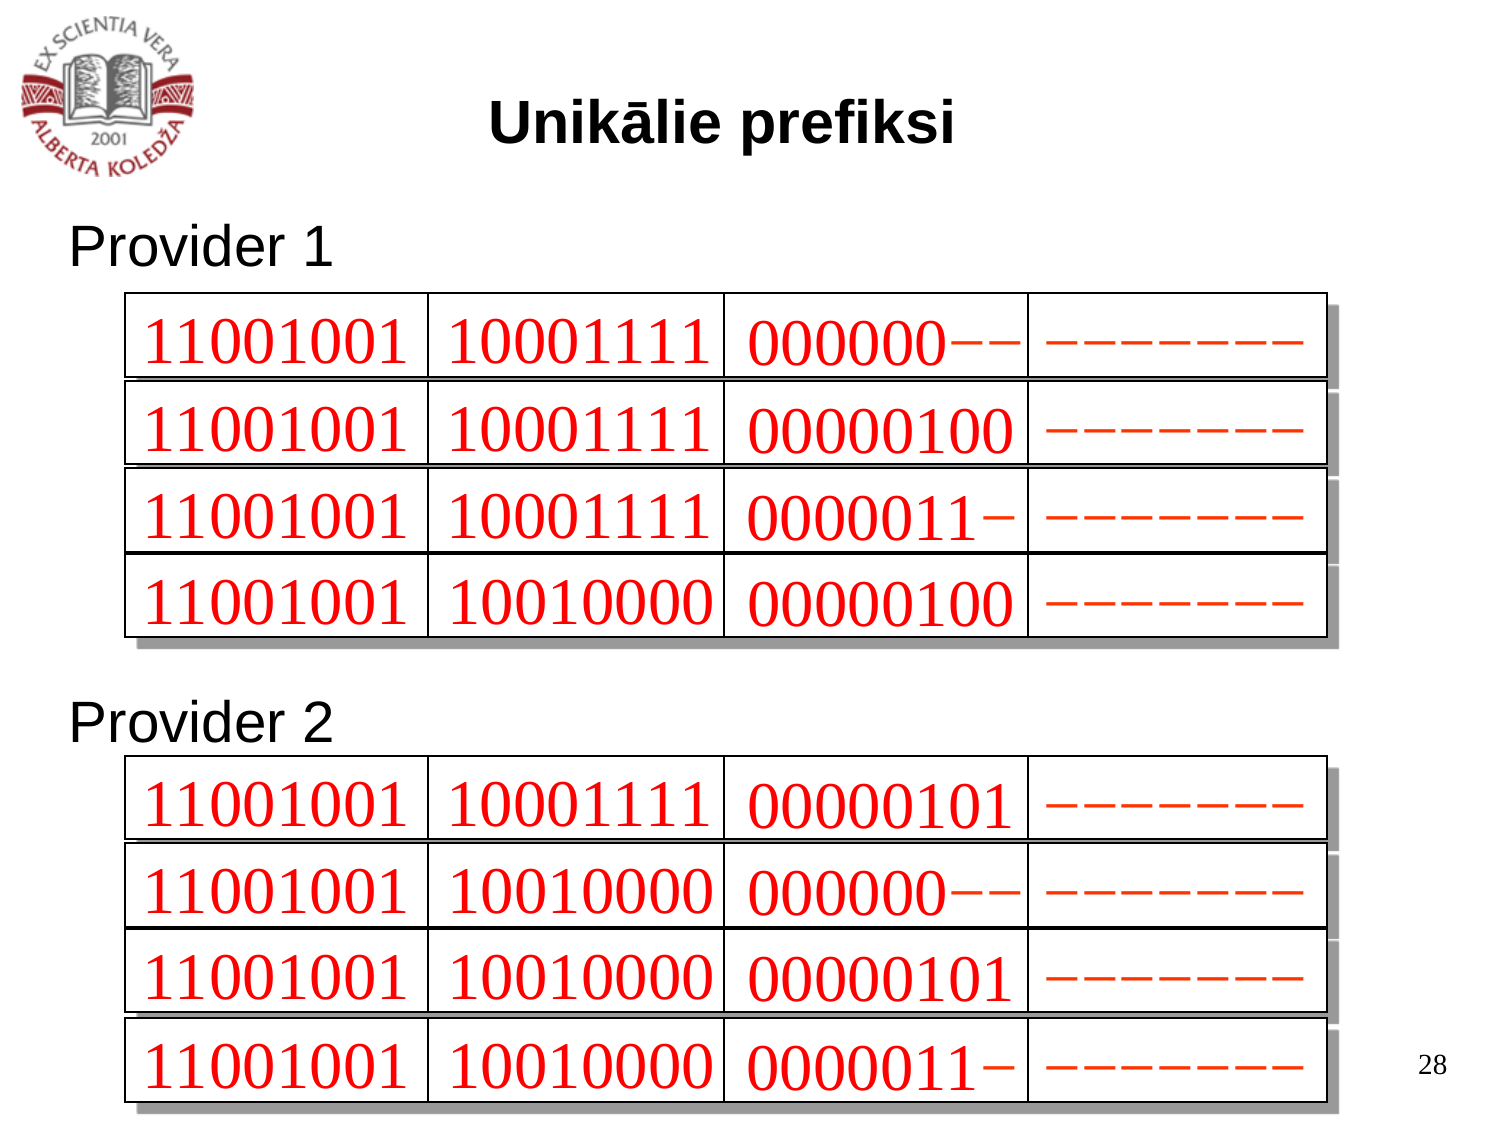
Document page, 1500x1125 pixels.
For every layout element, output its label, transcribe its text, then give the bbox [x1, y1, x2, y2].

text_box 00000101 [732, 753, 1028, 841]
text_box −−−−−−− [1028, 841, 1323, 927]
text_box [1323, 293, 1328, 377]
text_box −−−−−−− [1028, 927, 1323, 1016]
text_box 10001111 [431, 464, 730, 553]
text_box 11001001 [127, 1014, 426, 1110]
text_box 11001001 [127, 751, 426, 839]
text_box 11001001 [127, 839, 426, 924]
text_box 00000100 [732, 378, 1028, 466]
text_box [1323, 468, 1328, 552]
text_box −−−−−−− [1028, 378, 1323, 466]
text_box [1323, 928, 1328, 1013]
picture [21, 16, 194, 177]
text_box [1323, 380, 1328, 465]
text_box 11001001 [127, 464, 426, 549]
text_box [1323, 1018, 1328, 1102]
text_box 10010000 [432, 924, 731, 1014]
text_box 000000−− [732, 841, 1028, 927]
text_box 000000−− [732, 291, 1028, 378]
text_box 11001001 [127, 376, 426, 464]
text_box 00000101 [732, 927, 1028, 1016]
text_box 00000100 [732, 552, 1028, 648]
title Unikālie prefiksi [50, 62, 1374, 176]
text_box 10010000 [432, 839, 731, 924]
text_box −−−−−−− [1028, 753, 1323, 841]
text_box −−−−−−− [1028, 466, 1323, 552]
text_box Provider 1 [50, 200, 351, 286]
text_box 11001001 [127, 289, 426, 376]
text_box Provider 2 [50, 676, 351, 763]
text_box [1323, 553, 1328, 638]
text_box 0000011− [731, 1016, 1028, 1112]
text_box 0000011− [731, 466, 1028, 553]
text_box 10010000 [432, 1014, 731, 1110]
text_box [1323, 755, 1328, 840]
text_box −−−−−−− [1028, 1016, 1323, 1112]
text_box −−−−−−− [1028, 552, 1323, 648]
text_box 10001111 [431, 289, 730, 376]
text_box 10001111 [431, 376, 730, 464]
text_box −−−−−−− [1028, 291, 1323, 378]
text_box 11001001 [127, 549, 426, 646]
text_box <skaitlis> [1328, 1037, 1463, 1101]
text_box 10001111 [431, 751, 730, 843]
text_box [1323, 843, 1328, 927]
text_box 10010000 [432, 549, 731, 646]
text_box 11001001 [127, 924, 426, 1014]
